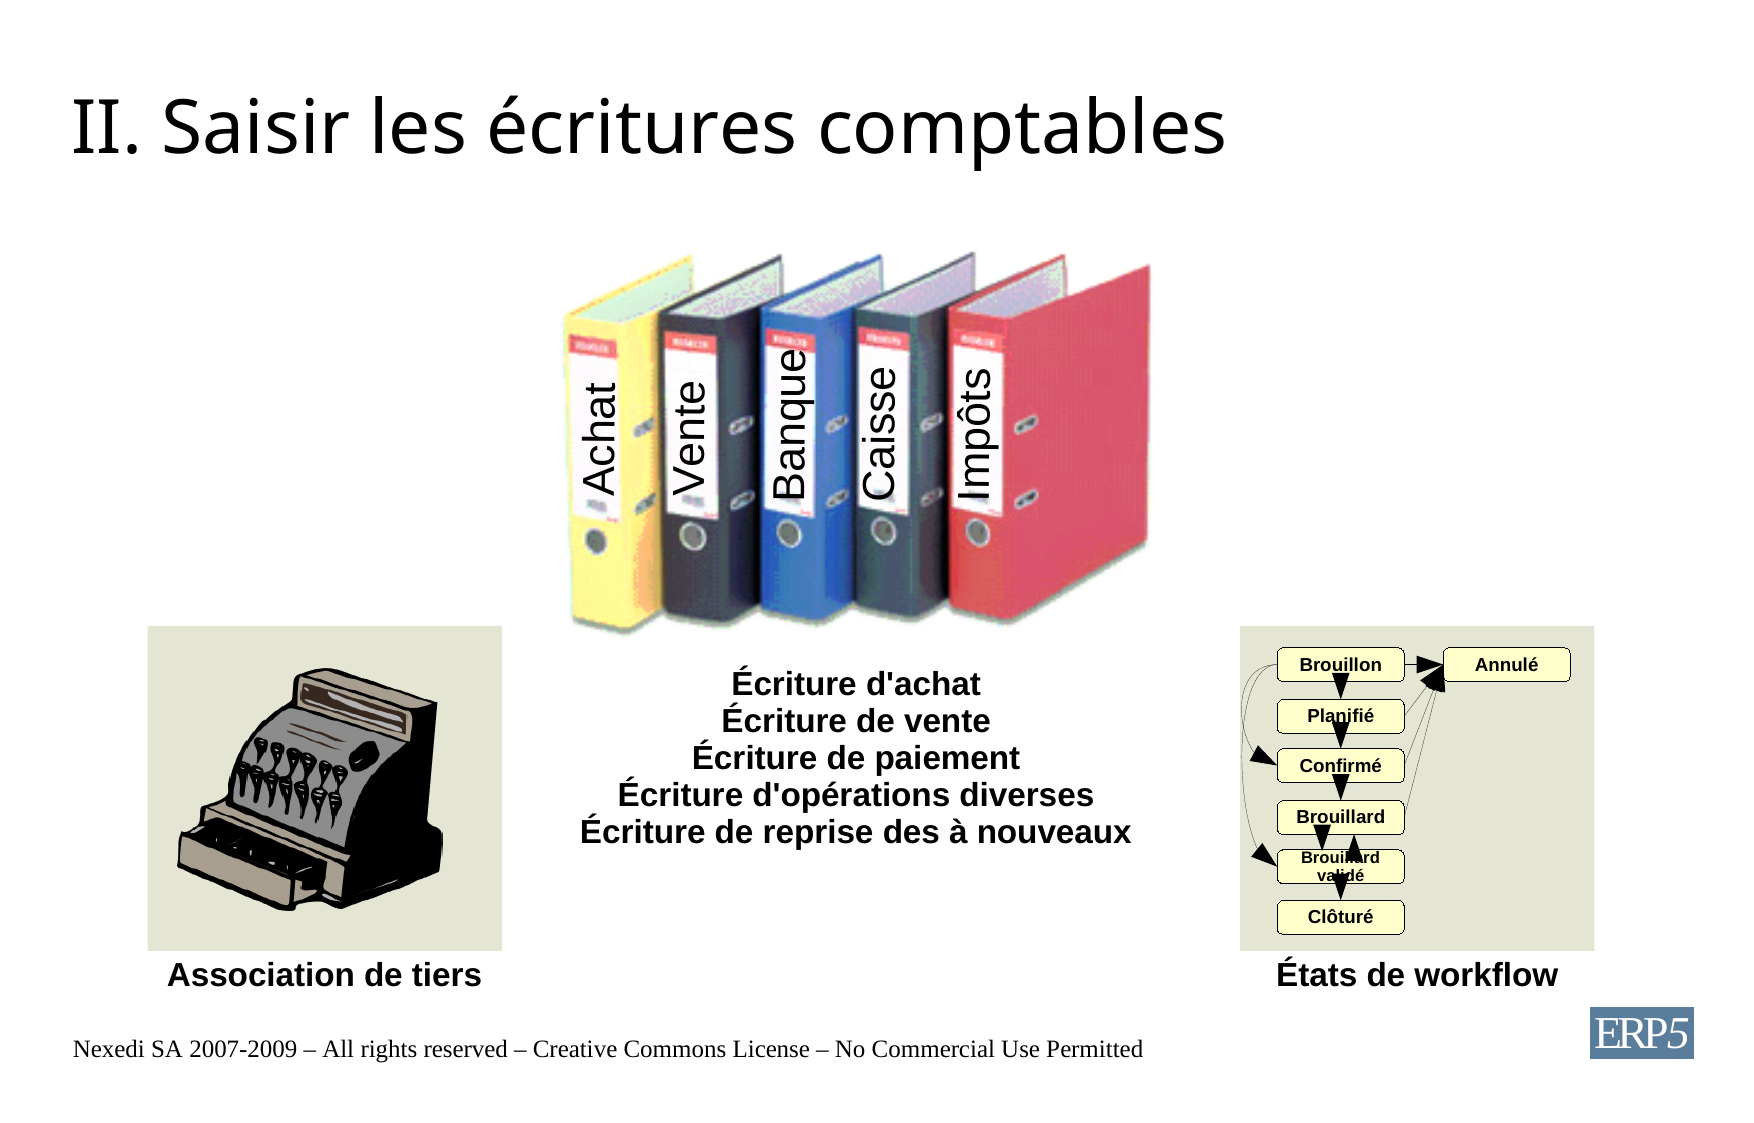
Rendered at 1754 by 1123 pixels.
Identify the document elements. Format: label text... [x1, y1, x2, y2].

text_box Brouillard validé [1277, 849, 1405, 884]
text_box Confirmé [1277, 748, 1405, 783]
text_box Brouillard [1277, 800, 1405, 835]
picture [513, 236, 1211, 672]
text_box Écriture d'achat Écriture de vente Écriture de paiement Écriture d'opérations diverses Écriture de reprise des à nouveaux [561, 665, 1152, 851]
text_box Association de tiers [147, 956, 502, 994]
text_box [147, 625, 502, 951]
text_box [1240, 625, 1595, 951]
text_box États de workflow [1240, 956, 1595, 994]
title II. Saisir les écritures comptables [71, 63, 1707, 187]
text_box Planifié [1277, 699, 1405, 734]
picture [177, 668, 443, 911]
text_box Clôturé [1277, 900, 1405, 935]
text_box Brouillon [1277, 647, 1405, 682]
text_box Annulé [1443, 647, 1571, 682]
